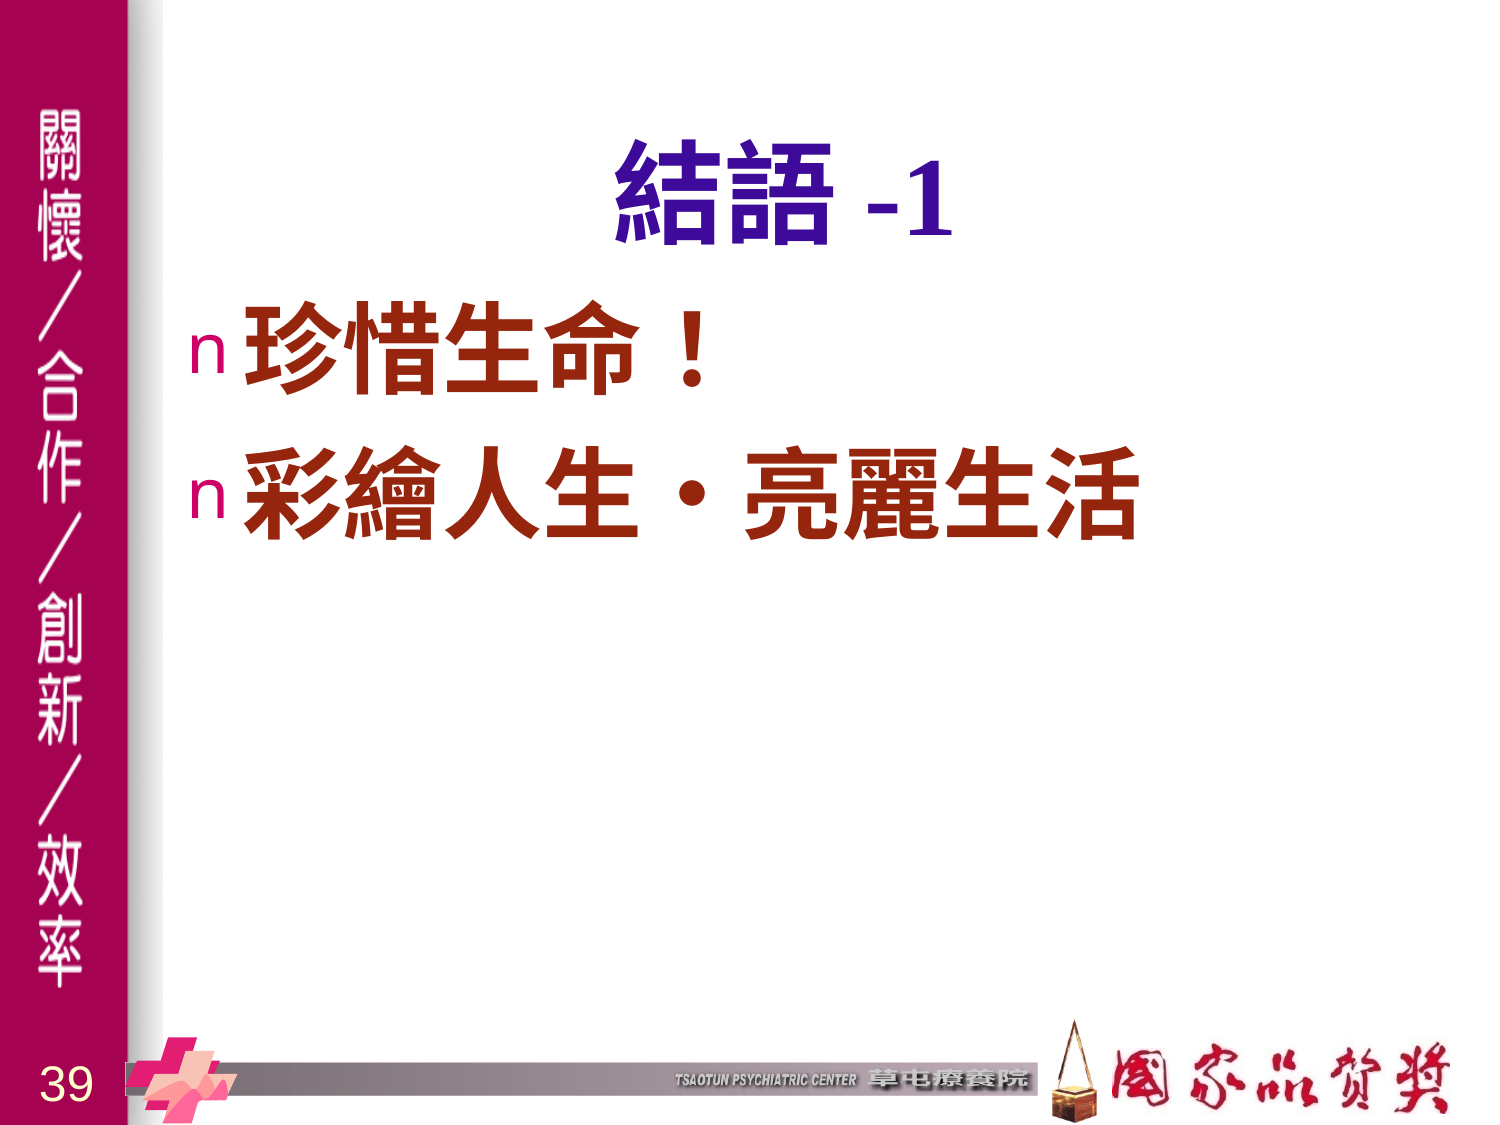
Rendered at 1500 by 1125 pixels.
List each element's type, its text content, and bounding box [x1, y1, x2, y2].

title 結語-1 [147, 100, 1423, 266]
text_box [23, 1043, 337, 1119]
list 珍惜生命！ 彩繪人生‧亮麗生活 [171, 278, 1447, 954]
